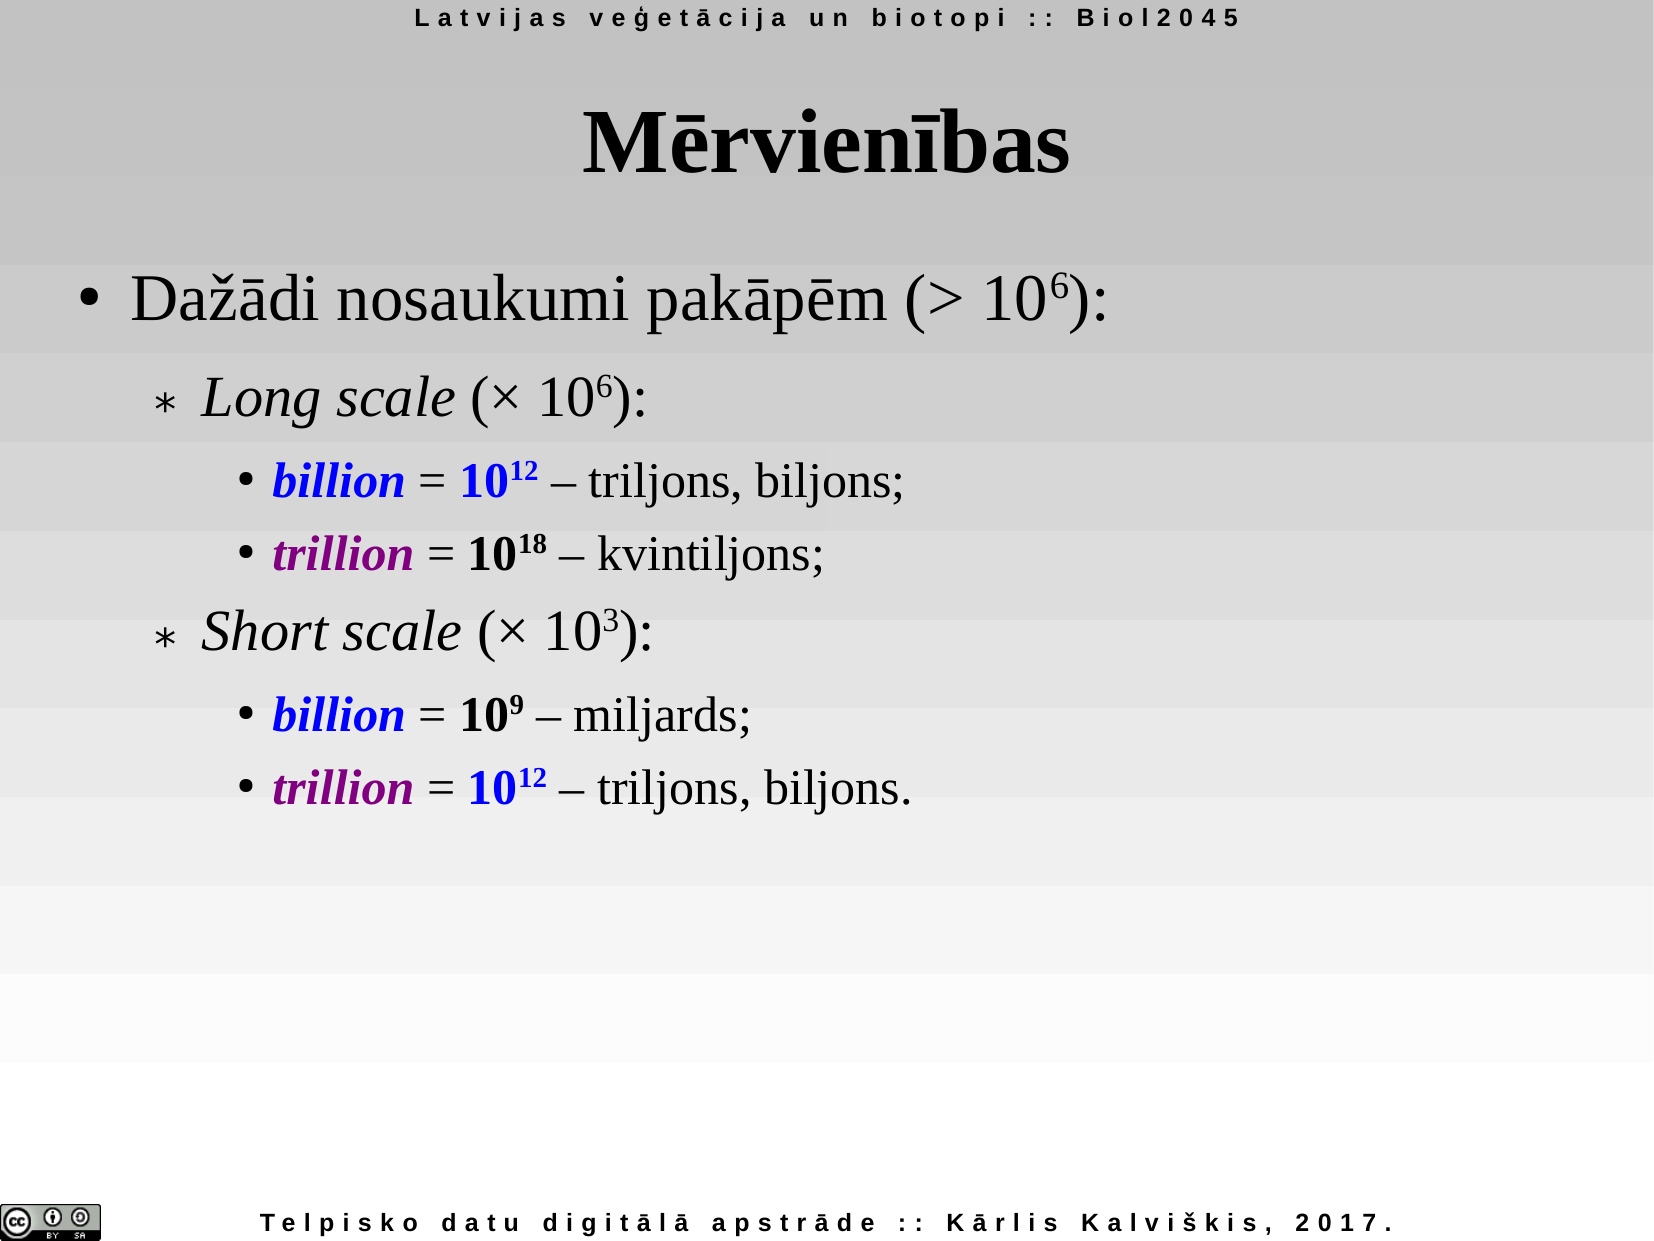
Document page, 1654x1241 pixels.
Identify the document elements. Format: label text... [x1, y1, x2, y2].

list Dažādi nosaukumi pakāpēm (> 106): Long scale (× 106): billion = 1012 – triljons, biljons; trillion = 1018 – kvintiljons; Short scale (× 103): billion = 109 – miljards; trillion = 1012 – triljons, biljons. [59, 261, 1596, 1175]
picture [0, 0, 1654, 1241]
title Mērvienības [59, 37, 1596, 246]
